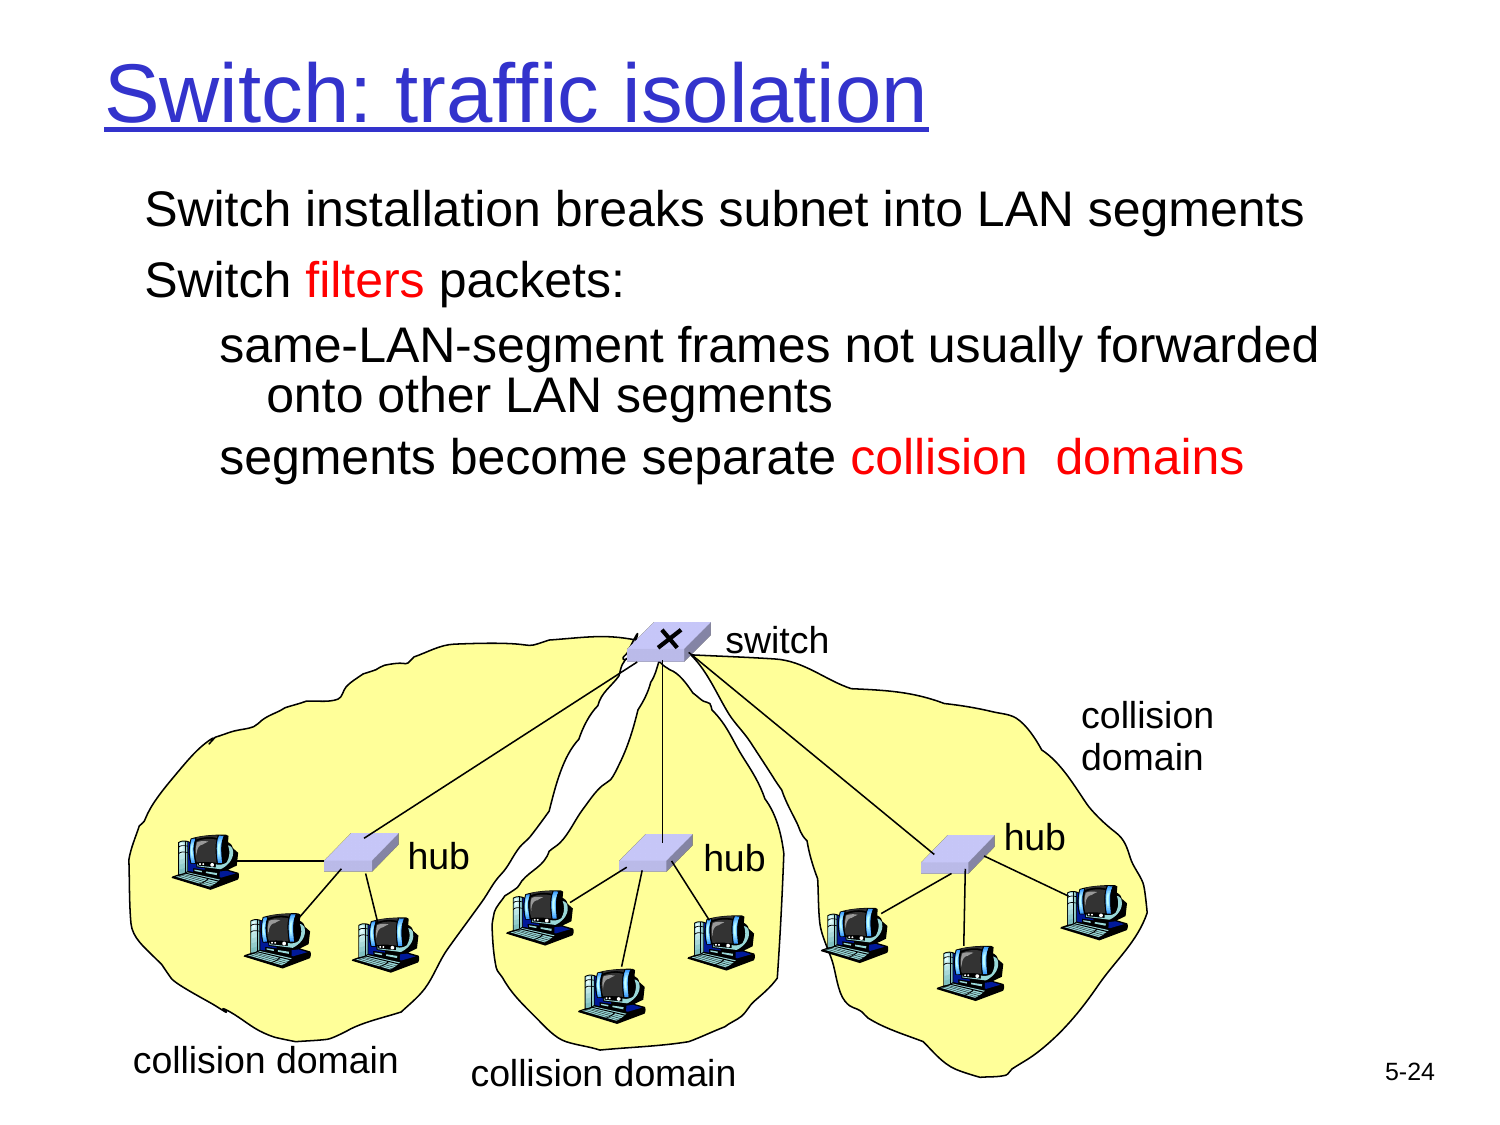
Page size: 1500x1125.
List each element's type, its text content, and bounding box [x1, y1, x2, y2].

picture [171, 834, 241, 890]
picture [578, 968, 647, 1024]
text_box hub [392, 828, 497, 886]
text_box [128, 622, 784, 1044]
picture [1060, 884, 1129, 941]
picture [243, 912, 312, 969]
text_box collision domain [1066, 686, 1240, 787]
picture [820, 907, 890, 964]
picture [687, 914, 756, 971]
text_box collision domain [118, 1032, 414, 1090]
text_box hub [688, 829, 781, 887]
list Switch installation breaks subnet into LAN segments Switch filters packets: same-LAN-segment frames not usually forwarded onto other LAN segments segments become separate collision domains [129, 178, 1423, 565]
picture [506, 889, 575, 946]
text_box hub [989, 808, 1082, 867]
picture [351, 916, 421, 973]
text_box collision domain [455, 1044, 752, 1102]
picture [936, 945, 1006, 1002]
text_box [692, 657, 1148, 1078]
title Switch: traffic isolation [89, 0, 1365, 188]
text_box switch [710, 611, 845, 669]
text_box [695, 655, 710, 668]
